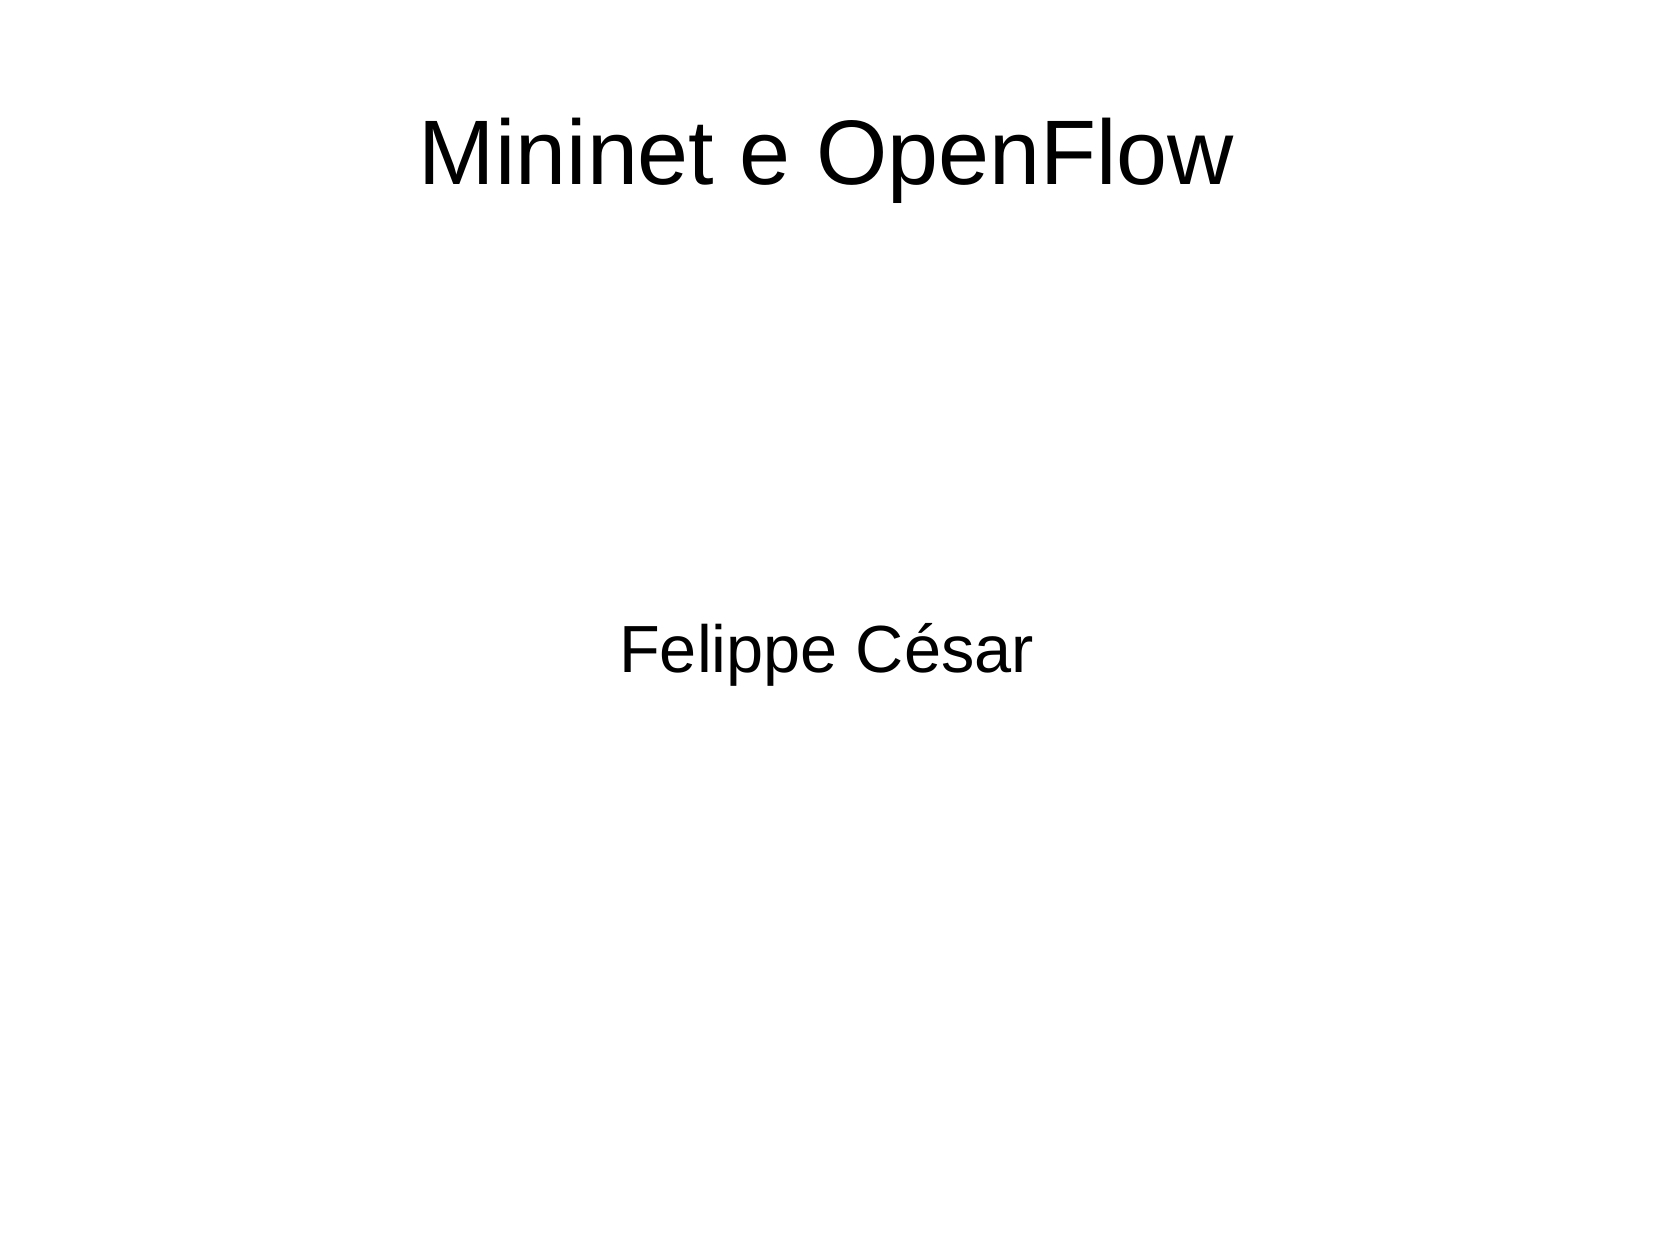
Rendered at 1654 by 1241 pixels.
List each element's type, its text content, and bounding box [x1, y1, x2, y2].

title Mininet e OpenFlow [82, 49, 1571, 257]
subtitle Felippe César [82, 290, 1571, 1010]
